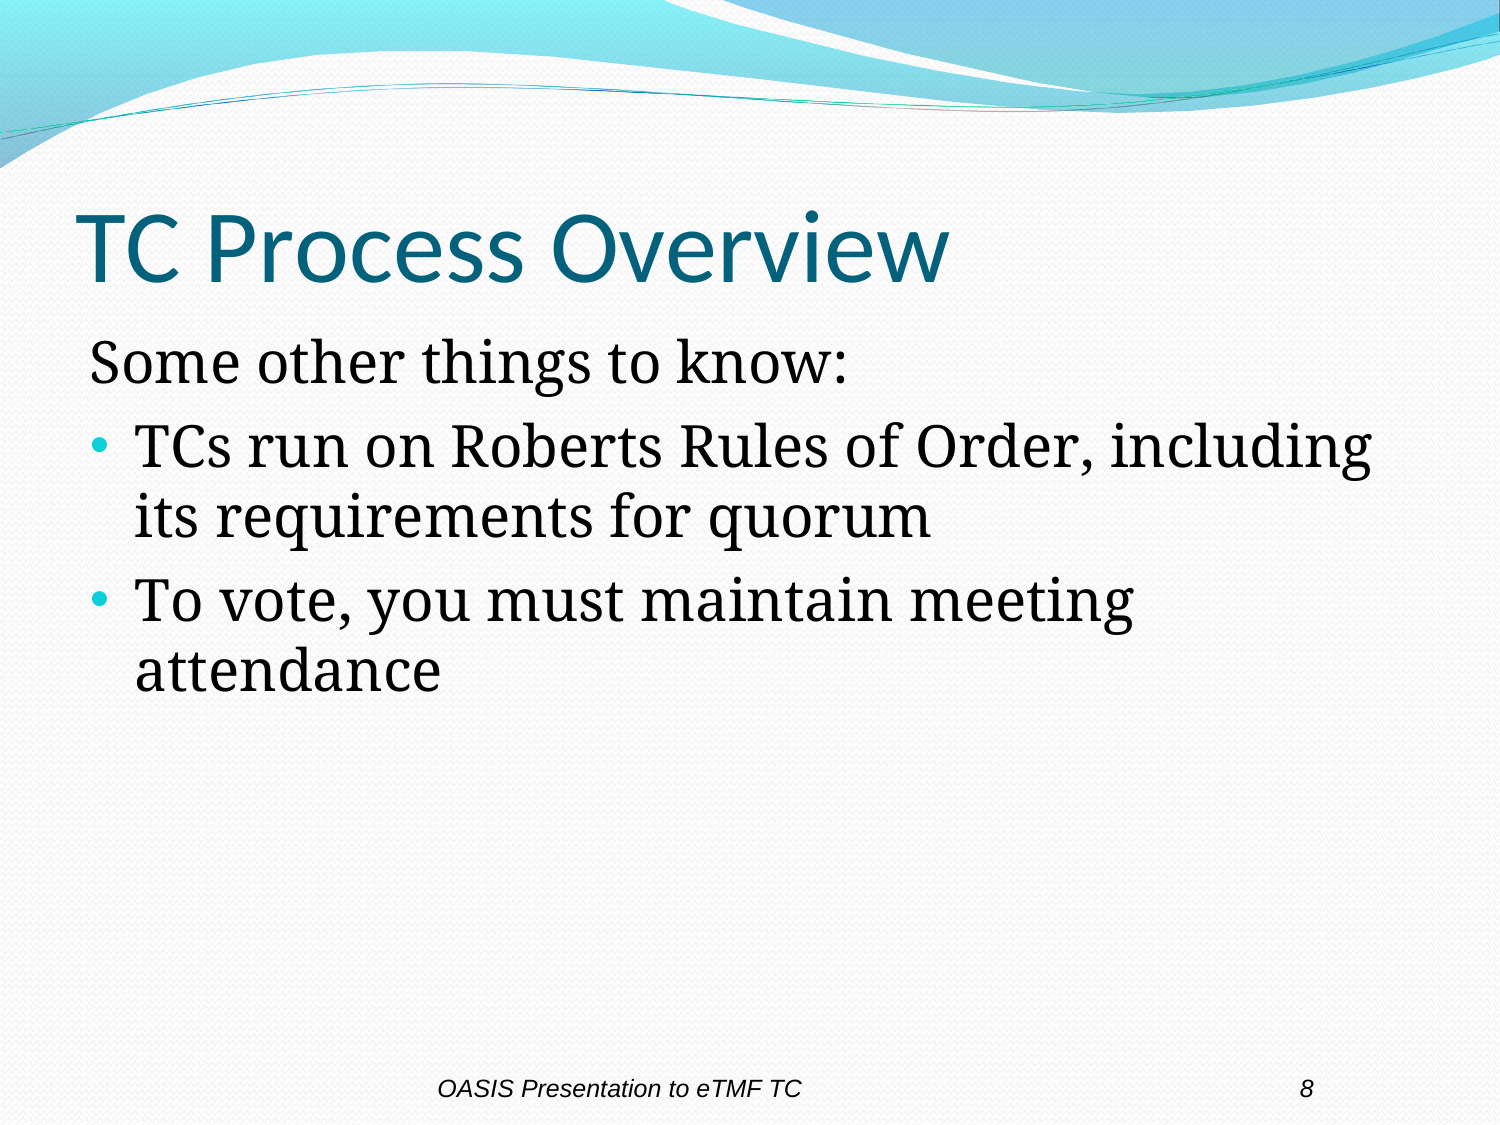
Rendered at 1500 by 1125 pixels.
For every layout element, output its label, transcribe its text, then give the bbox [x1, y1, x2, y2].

title TC Process Overview [75, 115, 1426, 304]
picture [0, 0, 1500, 1125]
list Some other things to know: TCs run on Roberts Rules of Order, including its requirements for quorum To vote, you must maintain meeting attendance [75, 317, 1426, 1038]
